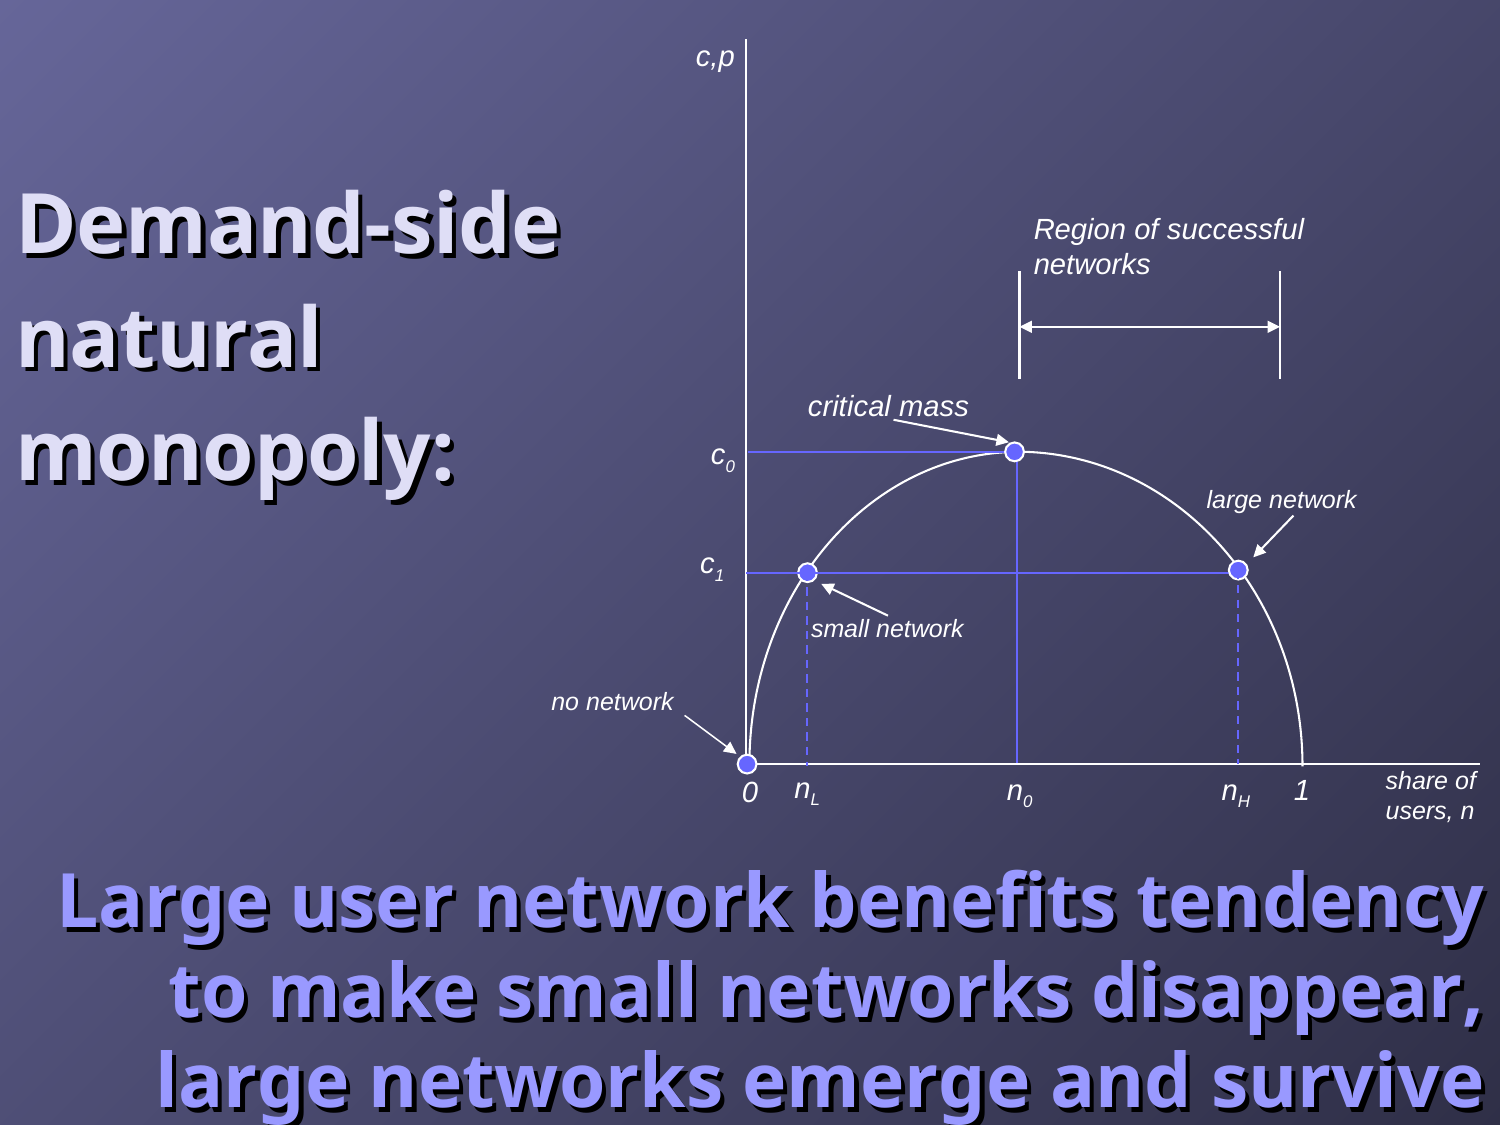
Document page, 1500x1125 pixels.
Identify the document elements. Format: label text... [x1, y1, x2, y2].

text_box [737, 754, 757, 774]
text_box [798, 574, 817, 583]
text_box critical mass [793, 380, 985, 430]
text_box small network [796, 605, 979, 650]
text_box no network [536, 681, 689, 725]
text_box 0 [726, 765, 773, 816]
text_box c0 [747, 428, 751, 483]
text_box Region of successful networks [1018, 203, 1326, 288]
text_box [1005, 442, 1024, 462]
text_box large network [1191, 476, 1373, 521]
text_box c0 [696, 428, 745, 483]
text_box [798, 563, 817, 572]
text_box Large user network benefits tendency to make small networks disappear, large networks emerge and survive [0, 850, 1500, 1125]
text_box nL [779, 761, 836, 817]
text_box [1228, 560, 1248, 580]
text_box 1 [1279, 763, 1326, 814]
text_box n0 [992, 765, 1048, 819]
text_box c1 [685, 537, 740, 592]
text_box nH [1206, 763, 1266, 819]
text_box c,p [680, 30, 751, 80]
text_box share of users, n [1370, 757, 1496, 832]
title Demand-side natural monopoly: [0, 177, 609, 493]
